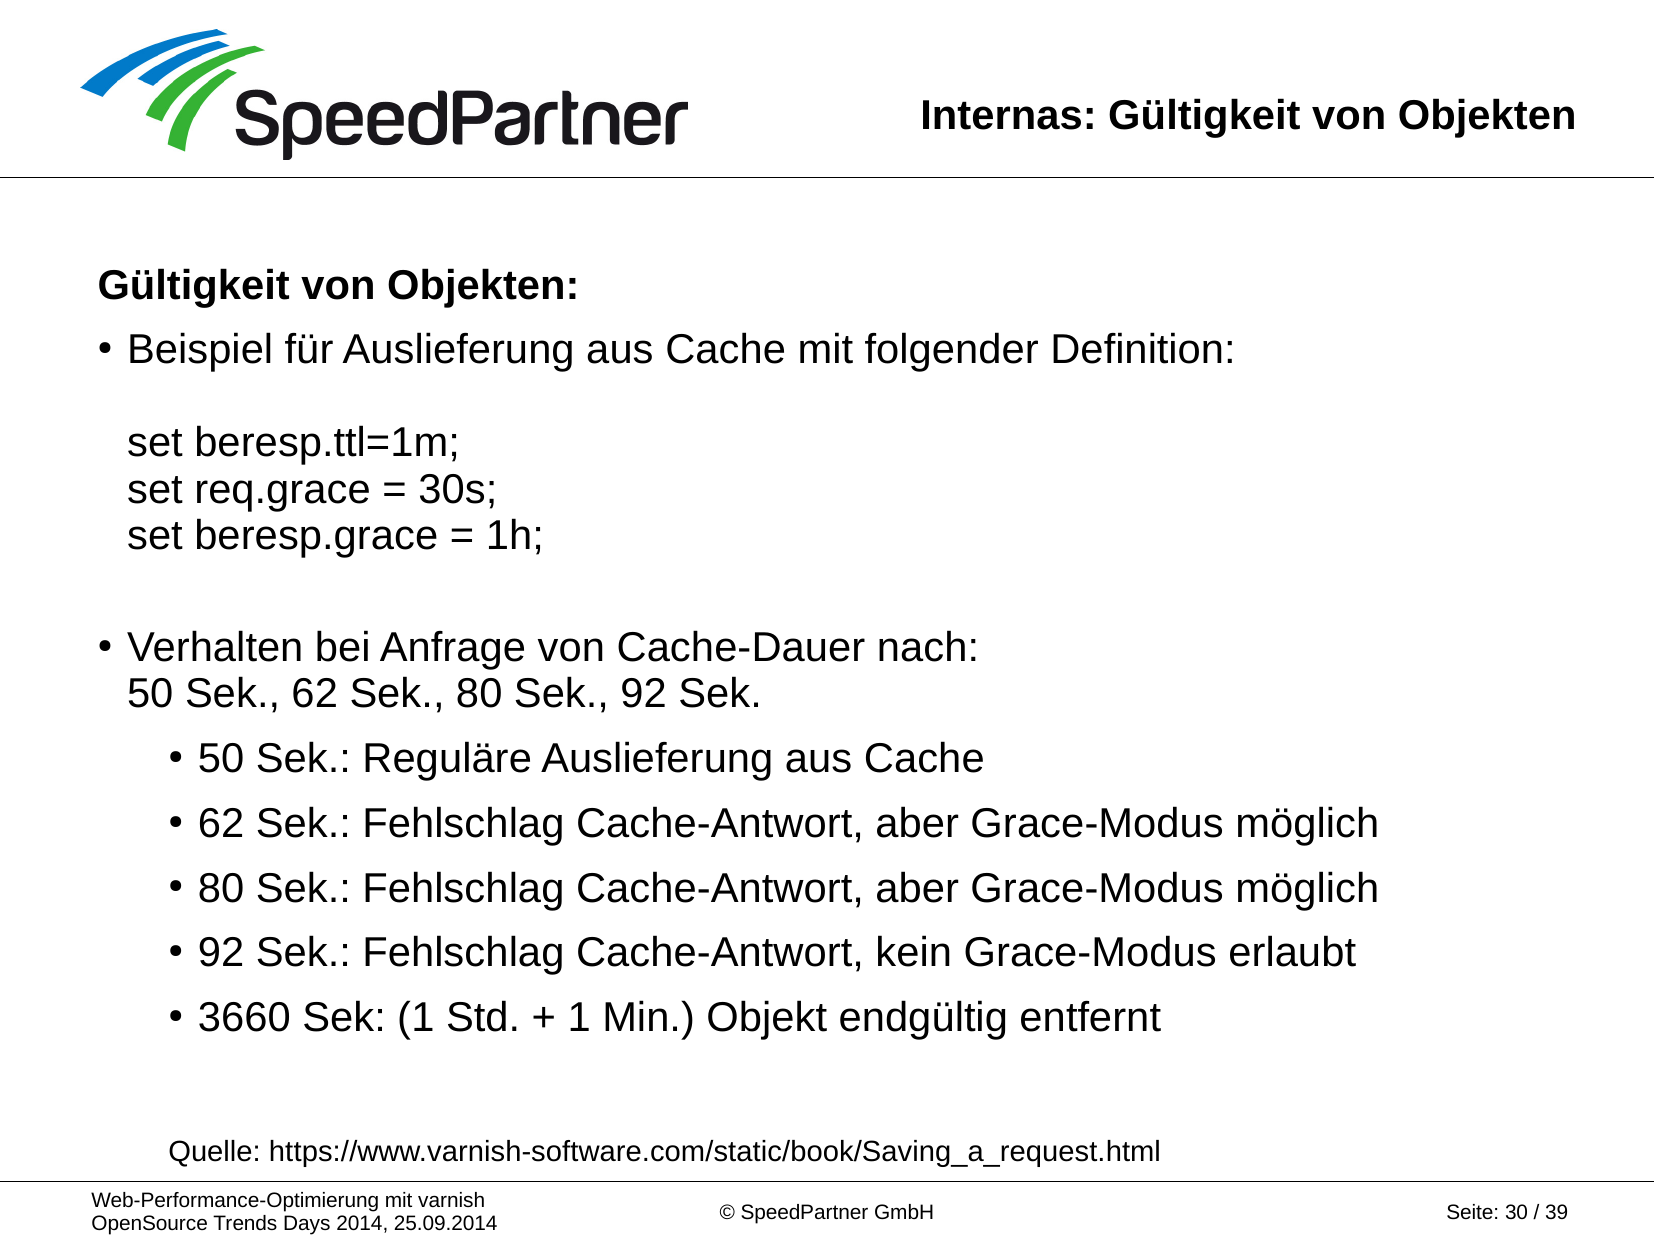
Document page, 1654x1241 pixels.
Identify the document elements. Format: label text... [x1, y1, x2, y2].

picture [80, 29, 688, 160]
title Internas: Gültigkeit von Objekten [590, 70, 1577, 160]
text_box Quelle: https://www.varnish-software.com/static/book/Saving_a_request.html [153, 1127, 1176, 1176]
text_box Gültigkeit von Objekten: Beispiel für Auslieferung aus Cache mit folgender Definition: set beresp.ttl=1m; set req.grace = 30s; set beresp.grace = 1h; Verhalten bei Anfrage von Cache-Dauer nach: 50 Sek., 62 Sek., 80 Sek., 92 Sek. 50 Sek.: Reguläre Auslieferung aus Cache 62 Sek.: Fehlschlag Cache-Antwort, aber Grace-Modus möglich 80 Sek.: Fehlschlag Cache-Antwort, aber Grace-Modus möglich 92 Sek.: Fehlschlag Cache-Antwort, kein Grace-Modus erlaubt 3660 Sek: (1 Std. + 1 Min.) Objekt endgültig entfernt [82, 254, 1565, 1177]
